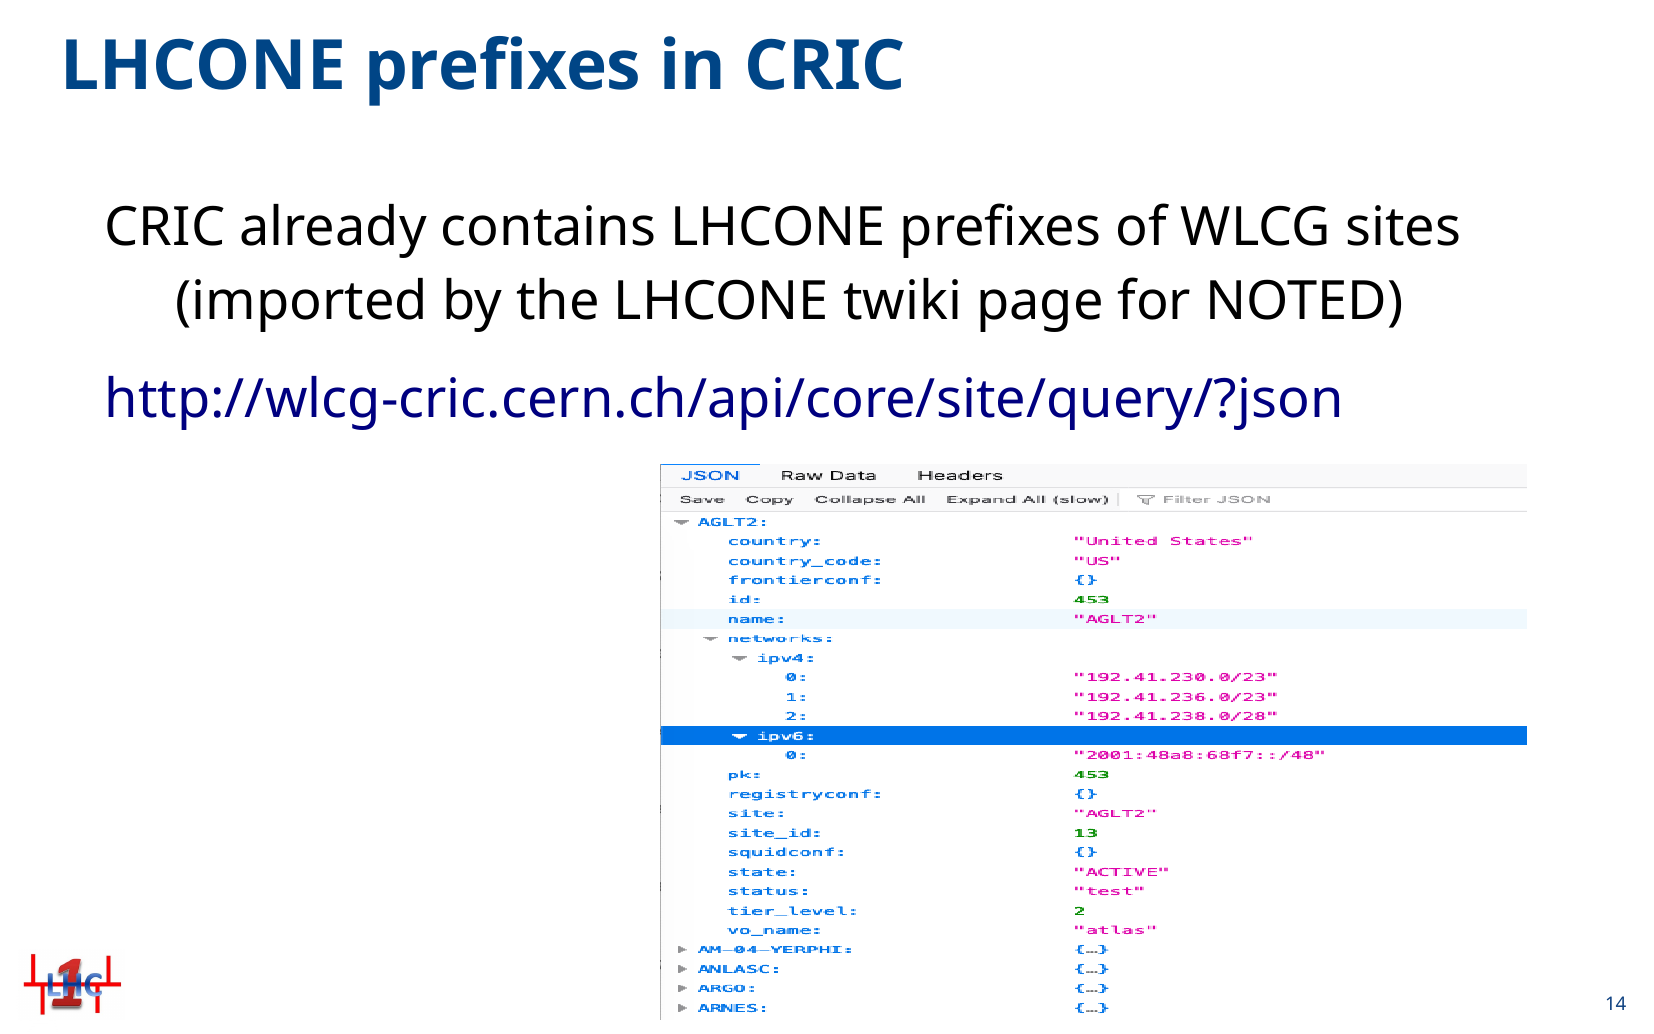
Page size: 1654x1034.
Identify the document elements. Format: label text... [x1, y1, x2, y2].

text_box CRIC already contains LHCONE prefixes of WLCG sites (imported by the LHCONE twiki page for NOTED) http://wlcg-cric.cern.ch/api/core/site/query/?json [90, 180, 1591, 1030]
title LHCONE prefixes in CRIC [60, 0, 1528, 138]
picture [660, 464, 1527, 1021]
picture [16, 949, 90, 1032]
